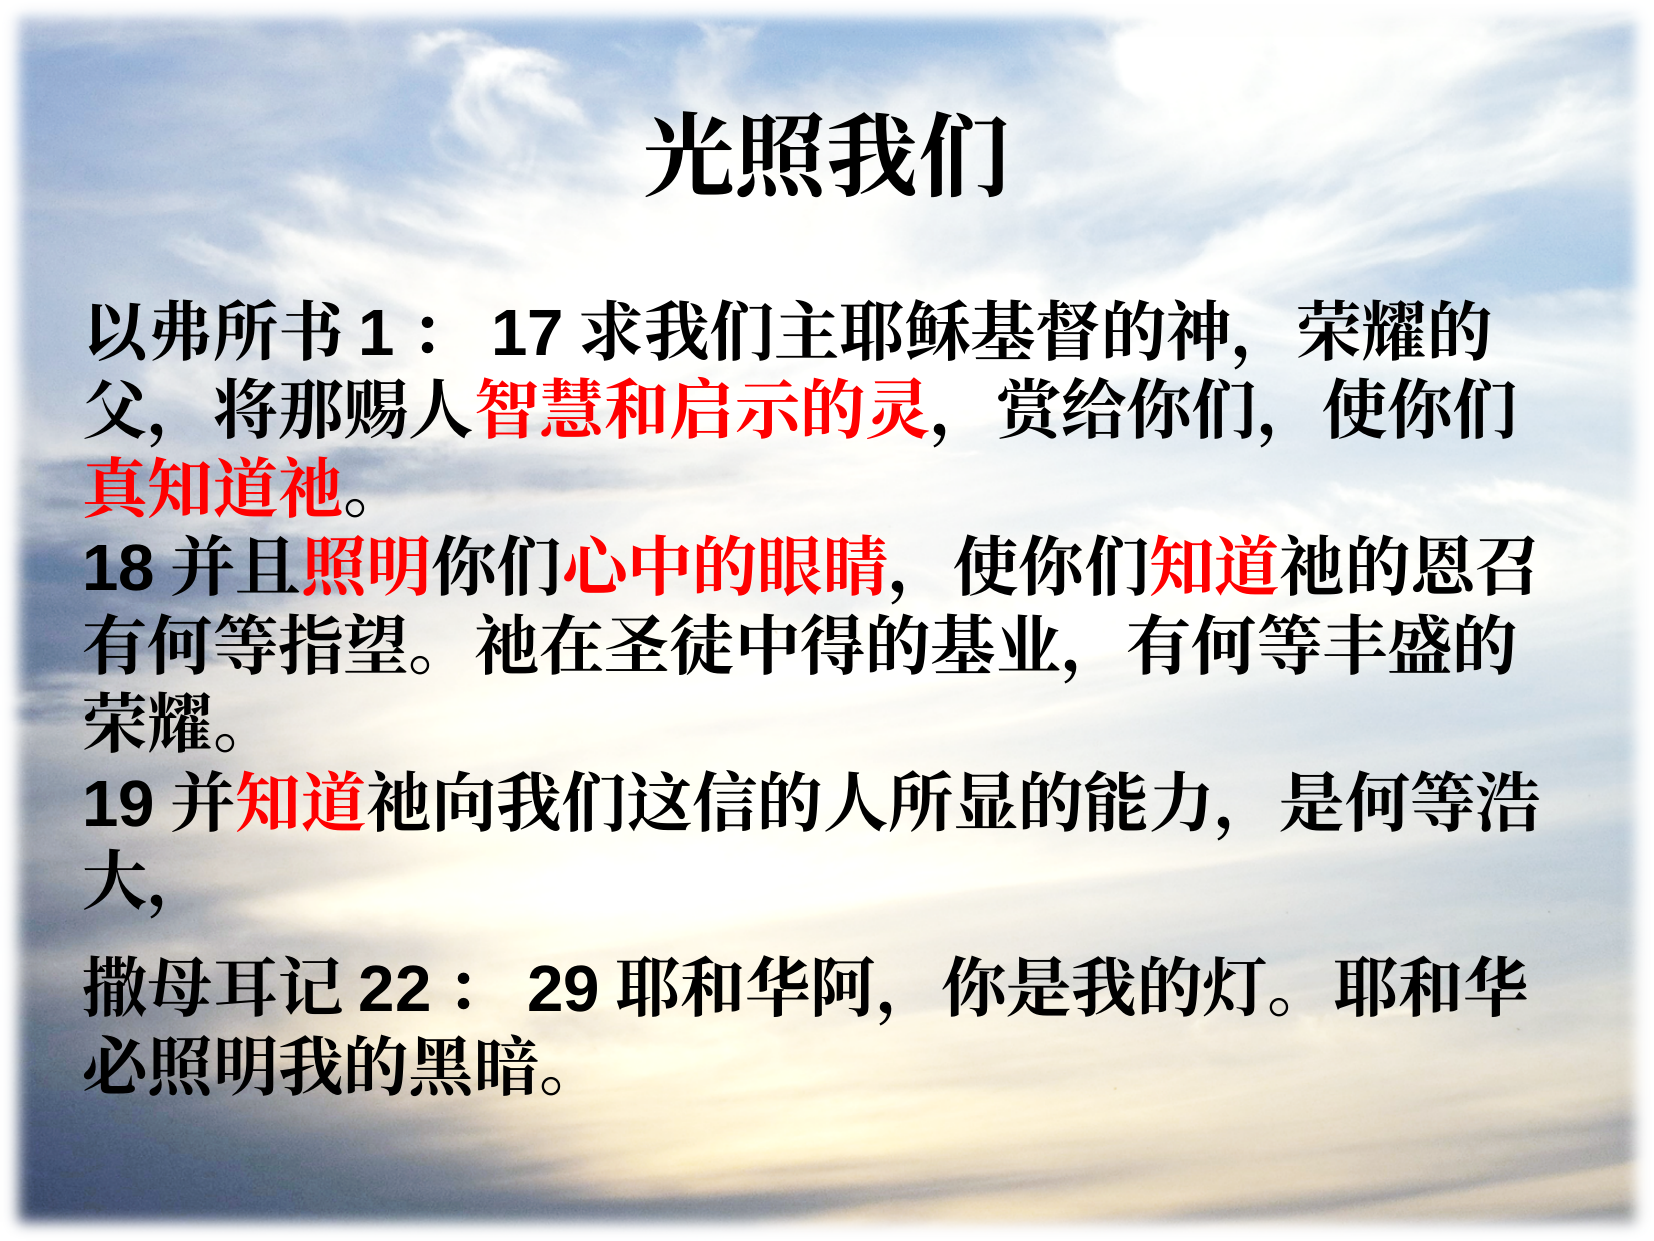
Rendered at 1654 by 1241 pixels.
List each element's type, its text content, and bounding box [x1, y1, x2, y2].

title 光照我们 [82, 49, 1571, 257]
picture [0, 0, 1654, 1241]
list 以弗所书1：17求我们主耶稣基督的神，荣耀的父，将那赐人智慧和启示的灵，赏给你们，使你们真知道祂。 18并且照明你们心中的眼睛，使你们知道祂的恩召有何等指望。祂在圣徒中得的基业，有何等丰盛的荣耀。 19并知道祂向我们这信的人所显的能力，是何等浩大， 撒母耳记22：29耶和华阿，你是我的灯。耶和华必照明我的黑暗。 [82, 290, 1571, 1109]
